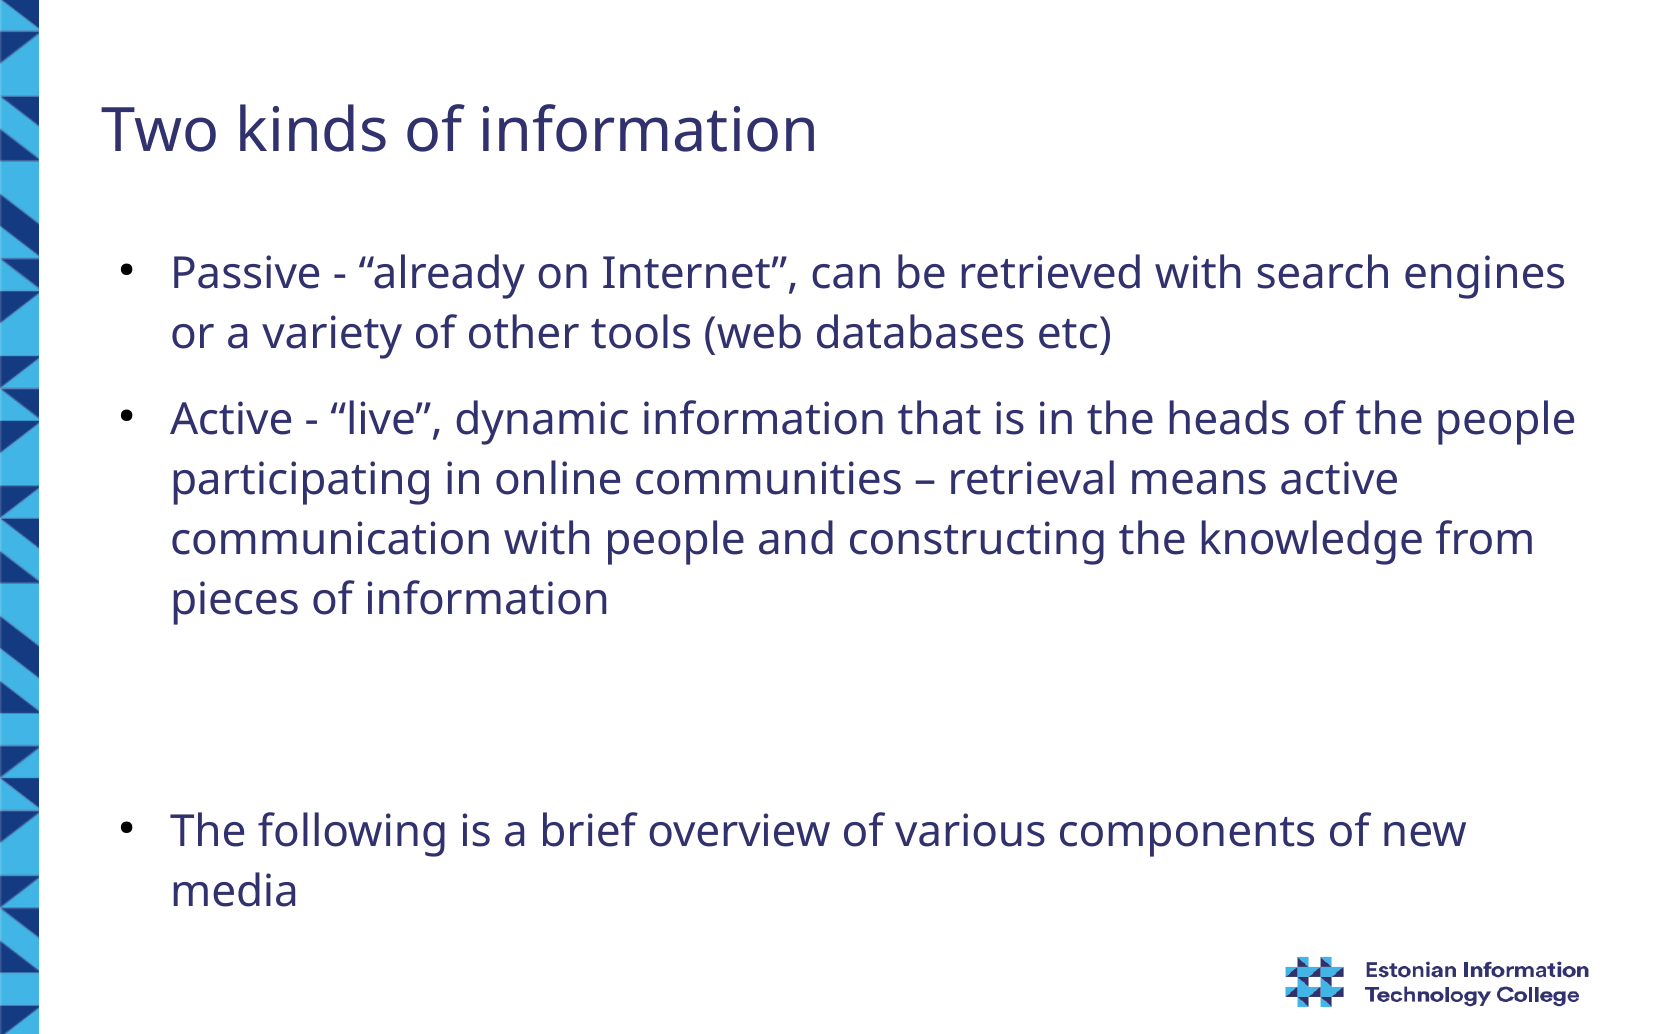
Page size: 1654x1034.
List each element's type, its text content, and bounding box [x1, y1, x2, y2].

title Two kinds of information [101, 41, 1224, 214]
list Passive - “already on Internet”, can be retrieved with search engines or a variety of other tools (web databases etc) Active - “live”, dynamic information that is in the heads of the people participating in online communities – retrieval means active communication with people and constructing the knowledge from pieces of information The following is a brief overview of various components of new media [101, 241, 1591, 924]
